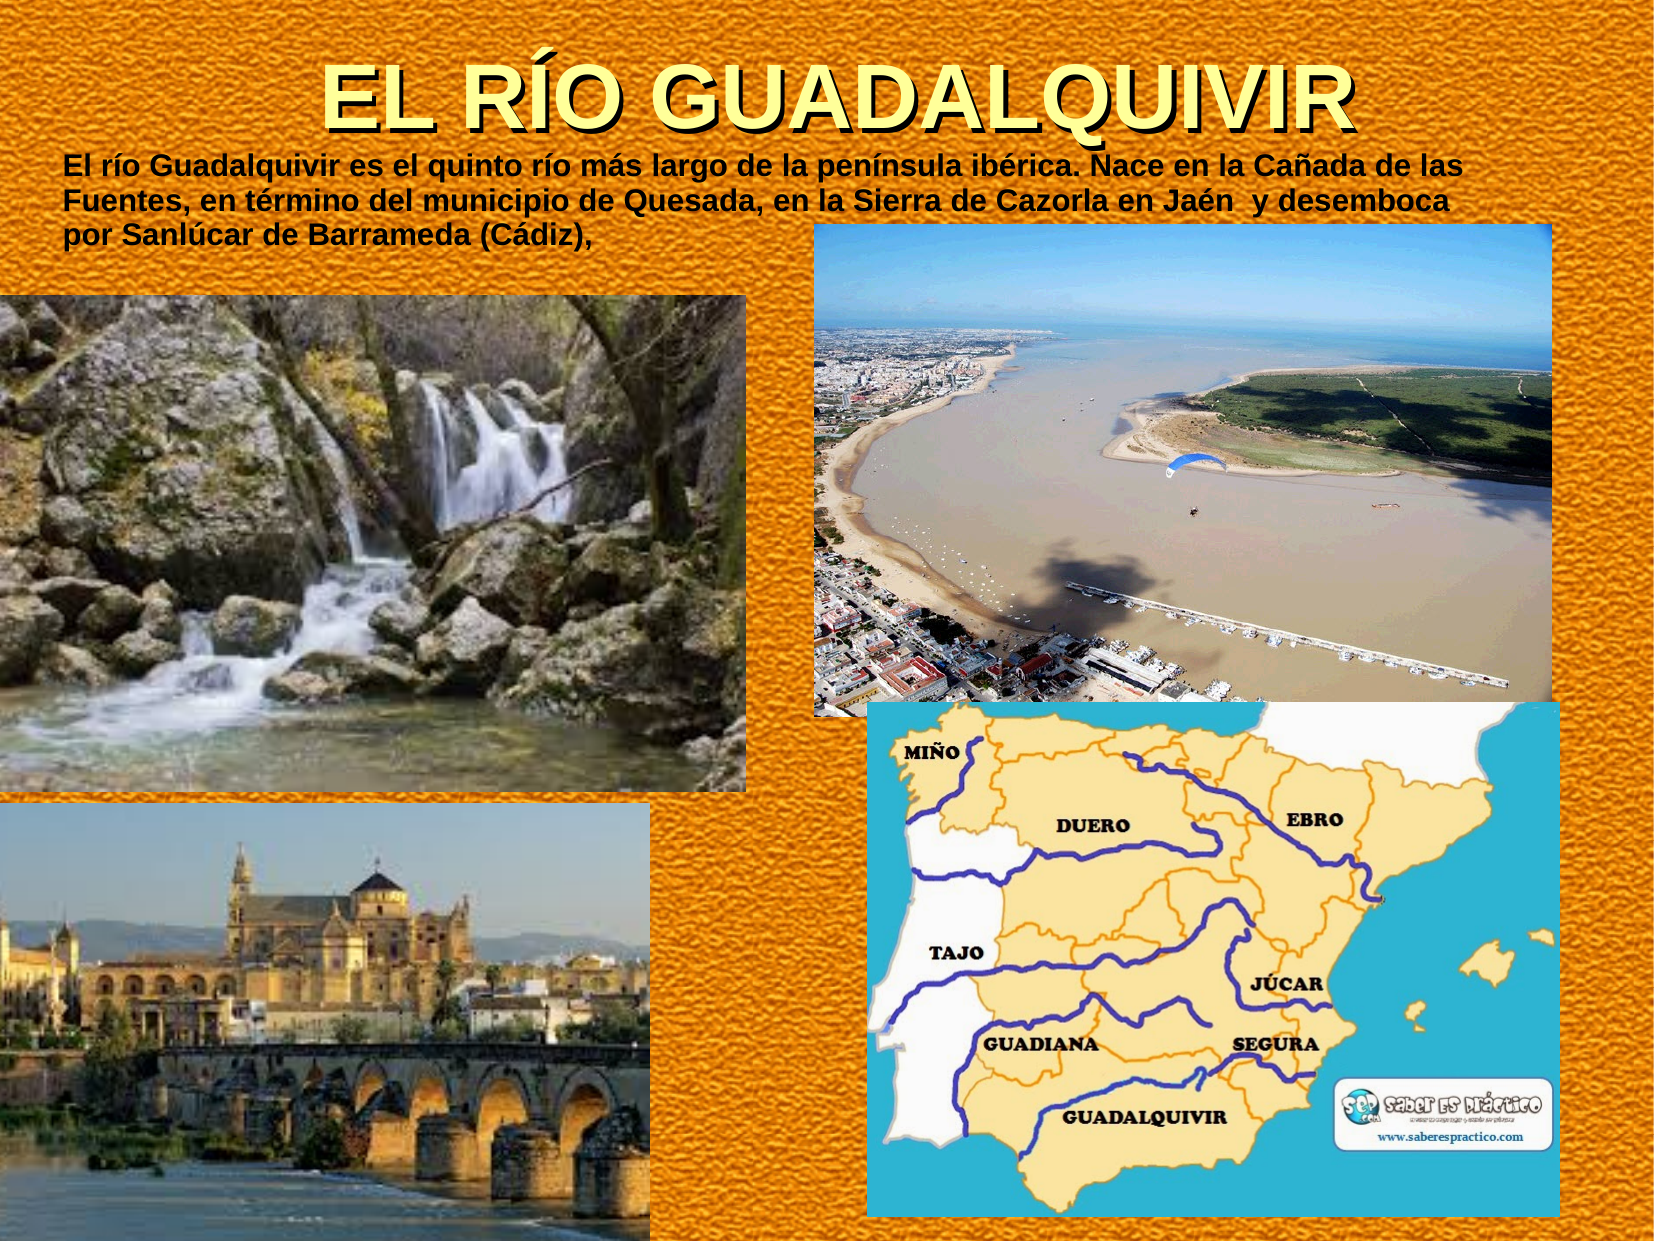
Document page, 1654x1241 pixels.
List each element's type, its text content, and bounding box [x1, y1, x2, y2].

picture [0, 0, 1654, 1241]
text_box El río Guadalquivir es el quinto río más largo de la península ibérica. Nace en la Cañada de las Fuentes, en término del municipio de Quesada, en la Sierra de Cazorla en Jaén y desemboca por Sanlúcar de Barrameda (Cádiz), [47, 140, 1501, 544]
title EL RÍO GUADALQUIVIR [94, 0, 1583, 201]
